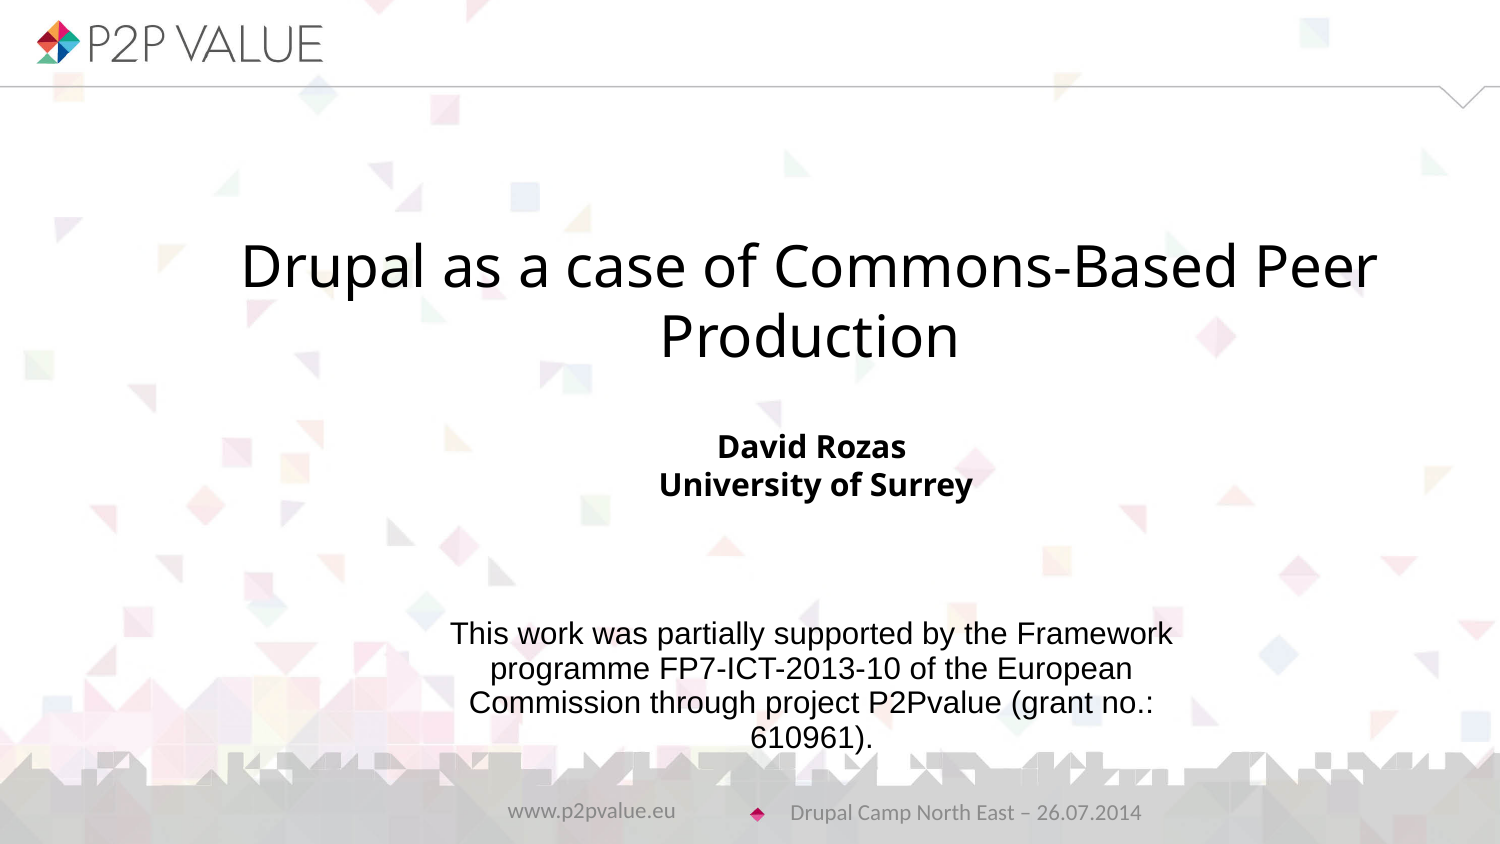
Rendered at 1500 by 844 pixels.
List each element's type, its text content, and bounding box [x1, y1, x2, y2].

subtitle David Rozas University of Surrey [405, 420, 1227, 511]
picture [0, 0, 1500, 844]
text_box www.p2pvalue.eu [501, 789, 720, 829]
title Drupal as a case of Commons-Based Peer Production [195, 165, 1426, 433]
text_box This work was partially supported by the Framework programme FP7-ICT-2013-10 of the European Commission through project P2Pvalue (grant no.: 610961). [435, 608, 1231, 789]
slide_number Drupal Camp North East – 26.07.2014 [777, 788, 1470, 834]
